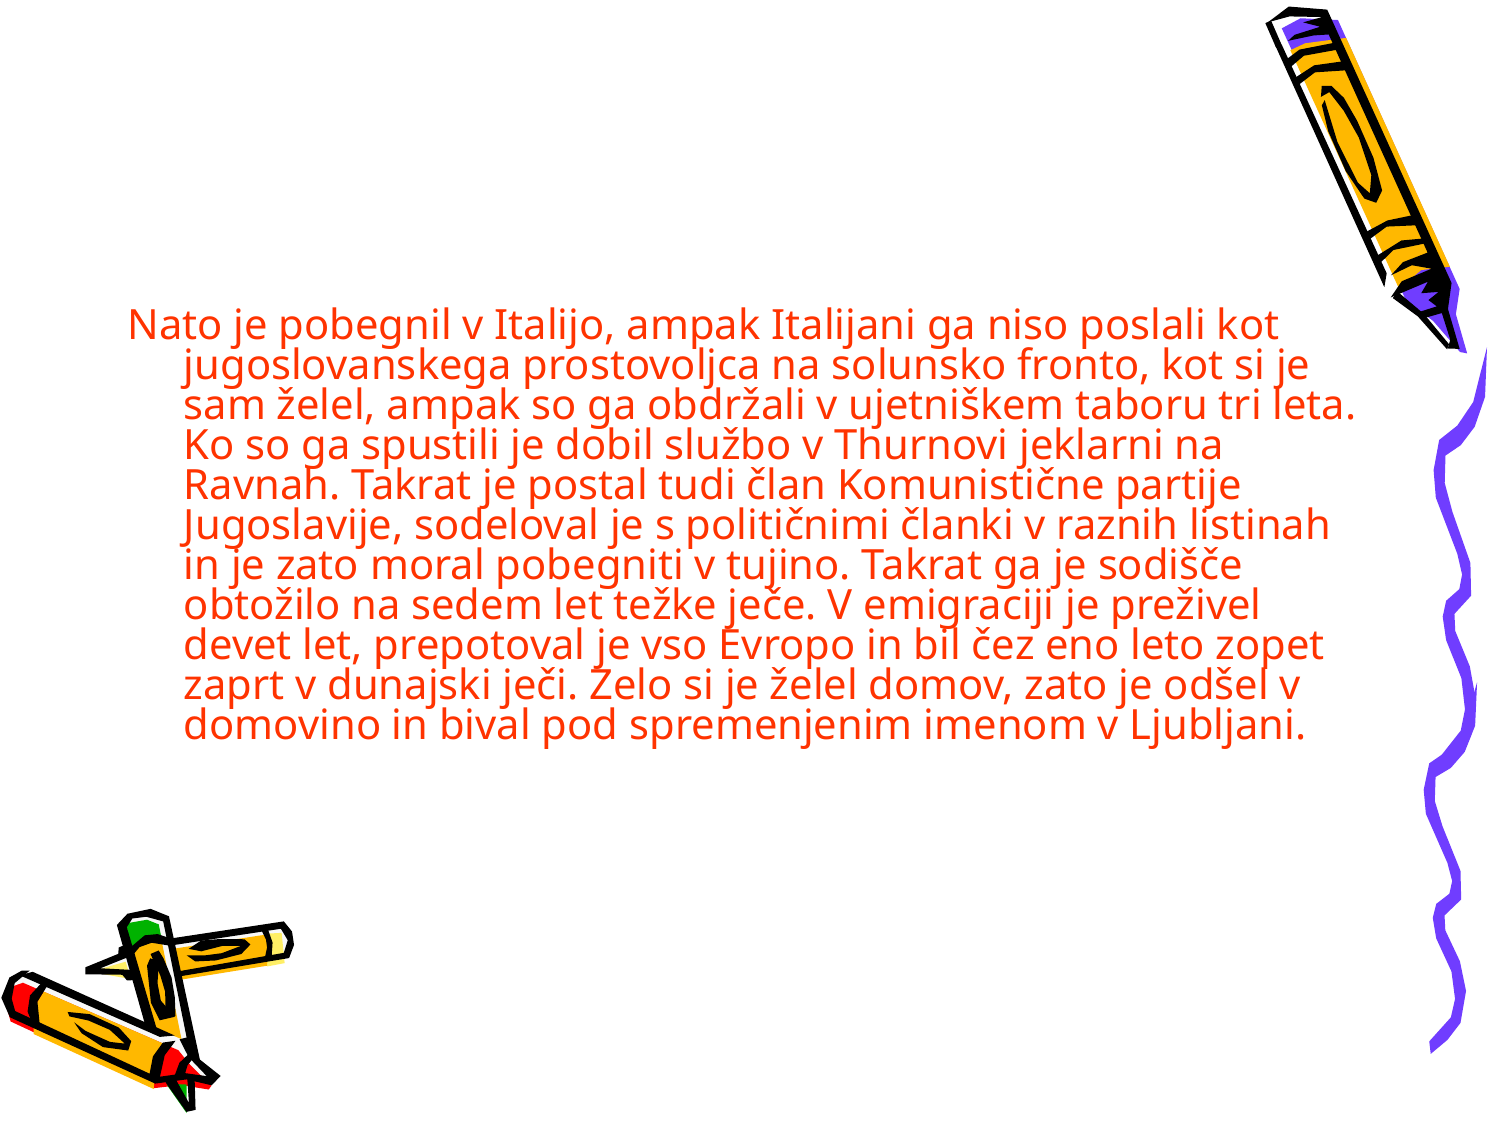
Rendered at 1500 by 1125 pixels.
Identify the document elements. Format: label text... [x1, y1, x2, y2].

list Nato je pobegnil v Italijo, ampak Italijani ga niso poslali kot jugoslovanskega prostovoljca na solunsko fronto, kot si je sam želel, ampak so ga obdržali v ujetniškem taboru tri leta. Ko so ga spustili je dobil službo v Thurnovi jeklarni na Ravnah. Takrat je postal tudi član Komunistične partije Jugoslavije, sodeloval je s političnimi članki v raznih listinah in je zato moral pobegniti v tujino. Takrat ga je sodišče obtožilo na sedem let težke ječe. V emigraciji je preživel devet let, prepotoval je vso Evropo in bil čez eno leto zopet zaprt v dunajski ječi. Zelo si je želel domov, zato je odšel v domovino in bival pod spremenjenim imenom v Ljubljani. [112, 299, 1375, 900]
